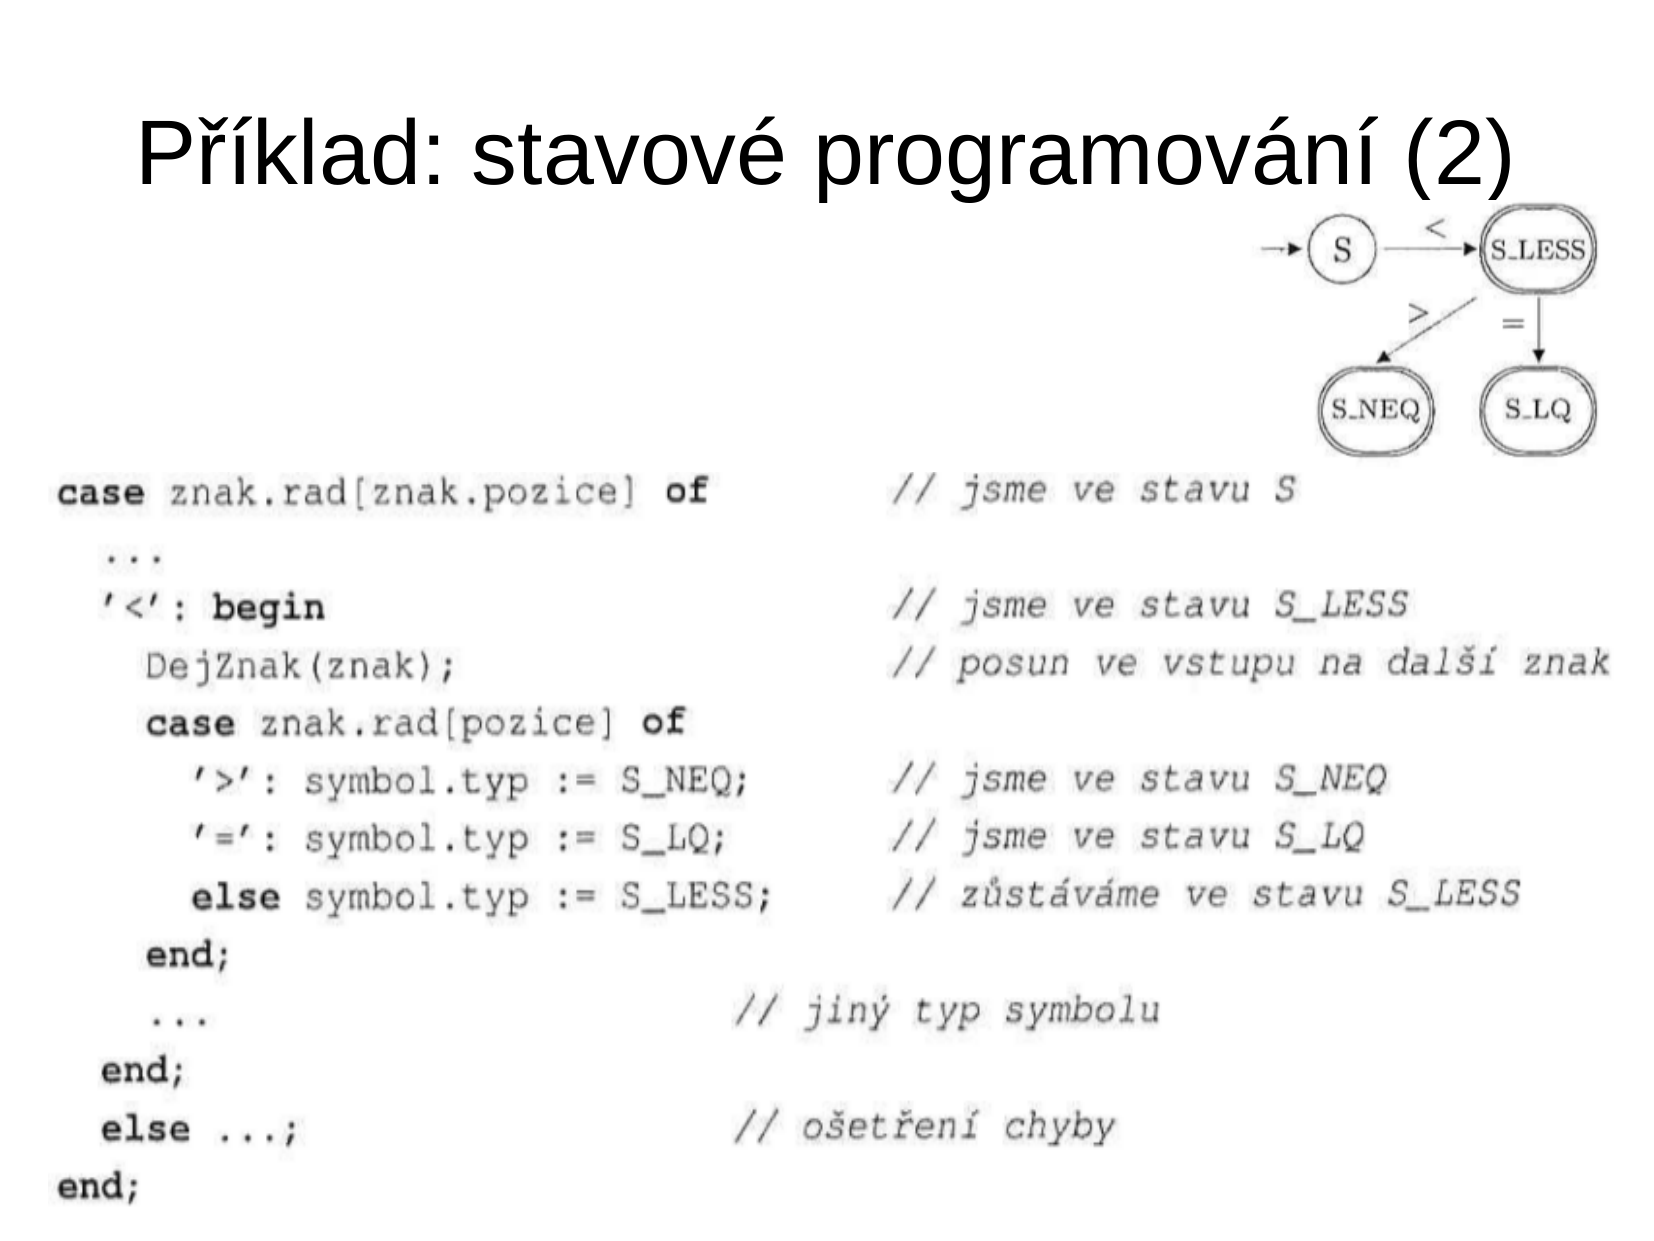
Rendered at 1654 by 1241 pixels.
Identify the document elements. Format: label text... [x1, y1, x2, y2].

title Příklad: stavové programování (2) [82, 49, 1571, 257]
picture [1240, 200, 1608, 470]
picture [48, 472, 1625, 1211]
